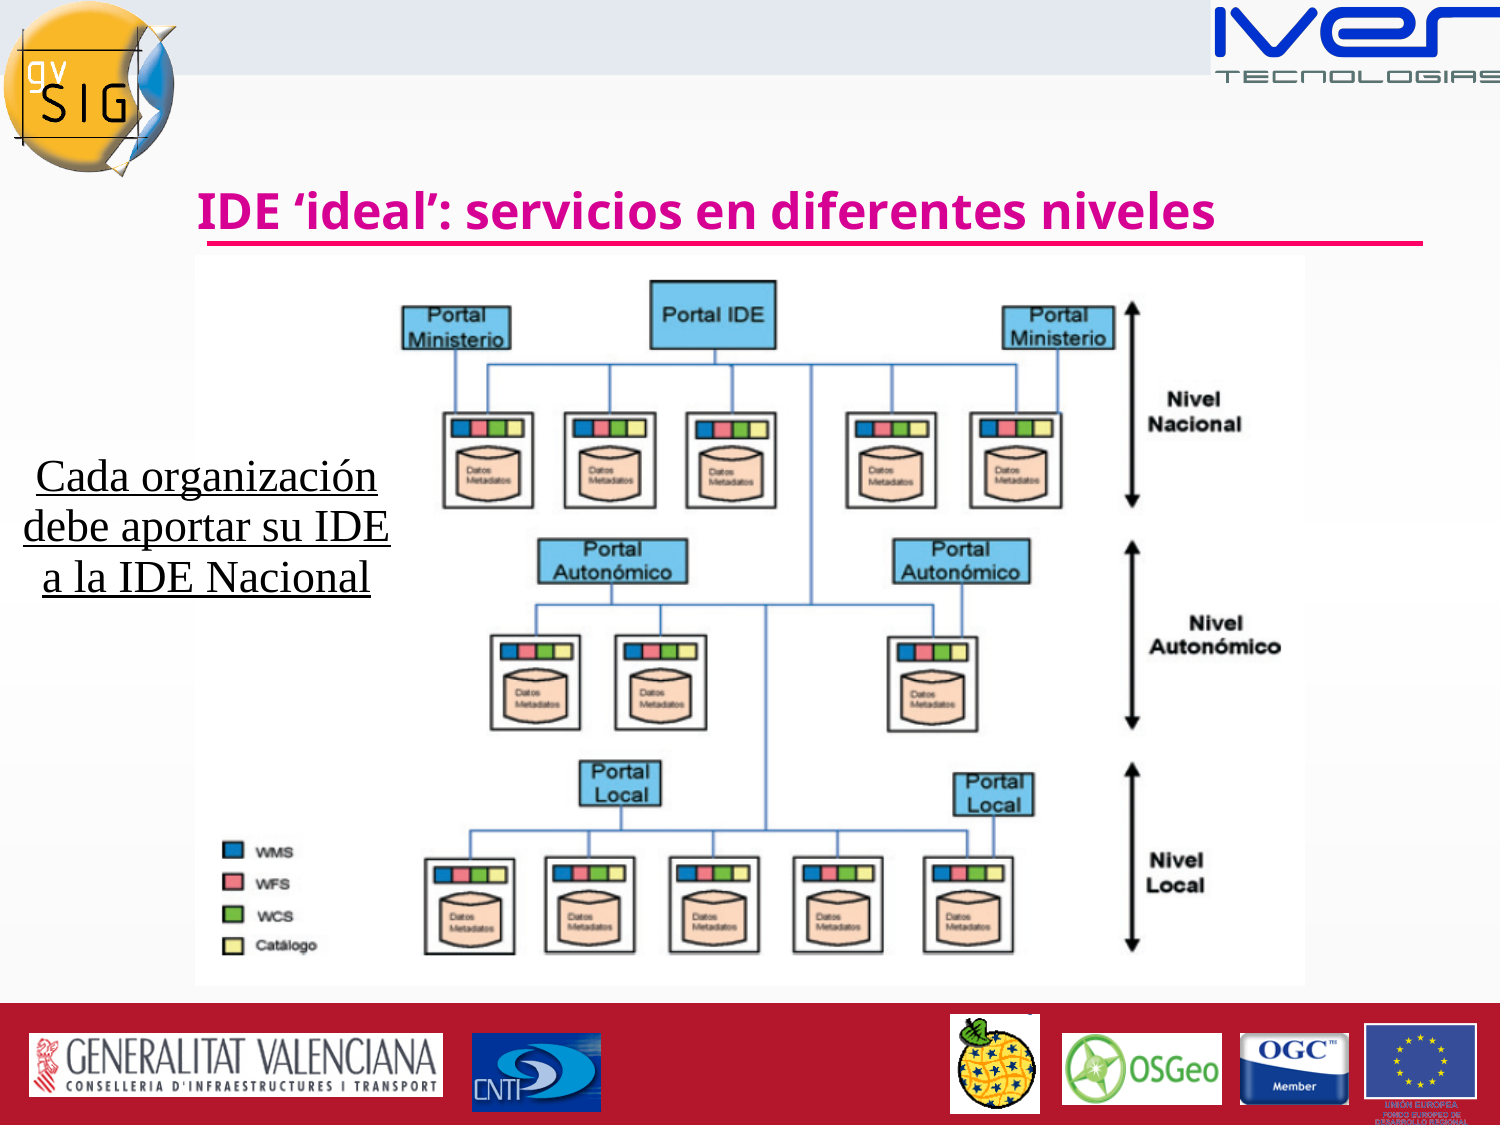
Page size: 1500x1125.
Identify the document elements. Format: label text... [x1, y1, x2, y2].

picture [1364, 1023, 1477, 1125]
text_box Cada organización debe aportar su IDE a la IDE Nacional [0, 442, 414, 725]
picture [29, 1033, 443, 1097]
picture [194, 255, 1305, 986]
picture [1210, 0, 1500, 98]
picture [1062, 1033, 1222, 1105]
picture [0, 0, 178, 179]
picture [950, 1014, 1040, 1114]
text_box IDE ‘ideal’: servicios en diferentes niveles [182, 168, 1232, 253]
picture [1240, 1033, 1349, 1105]
picture [472, 1033, 601, 1112]
